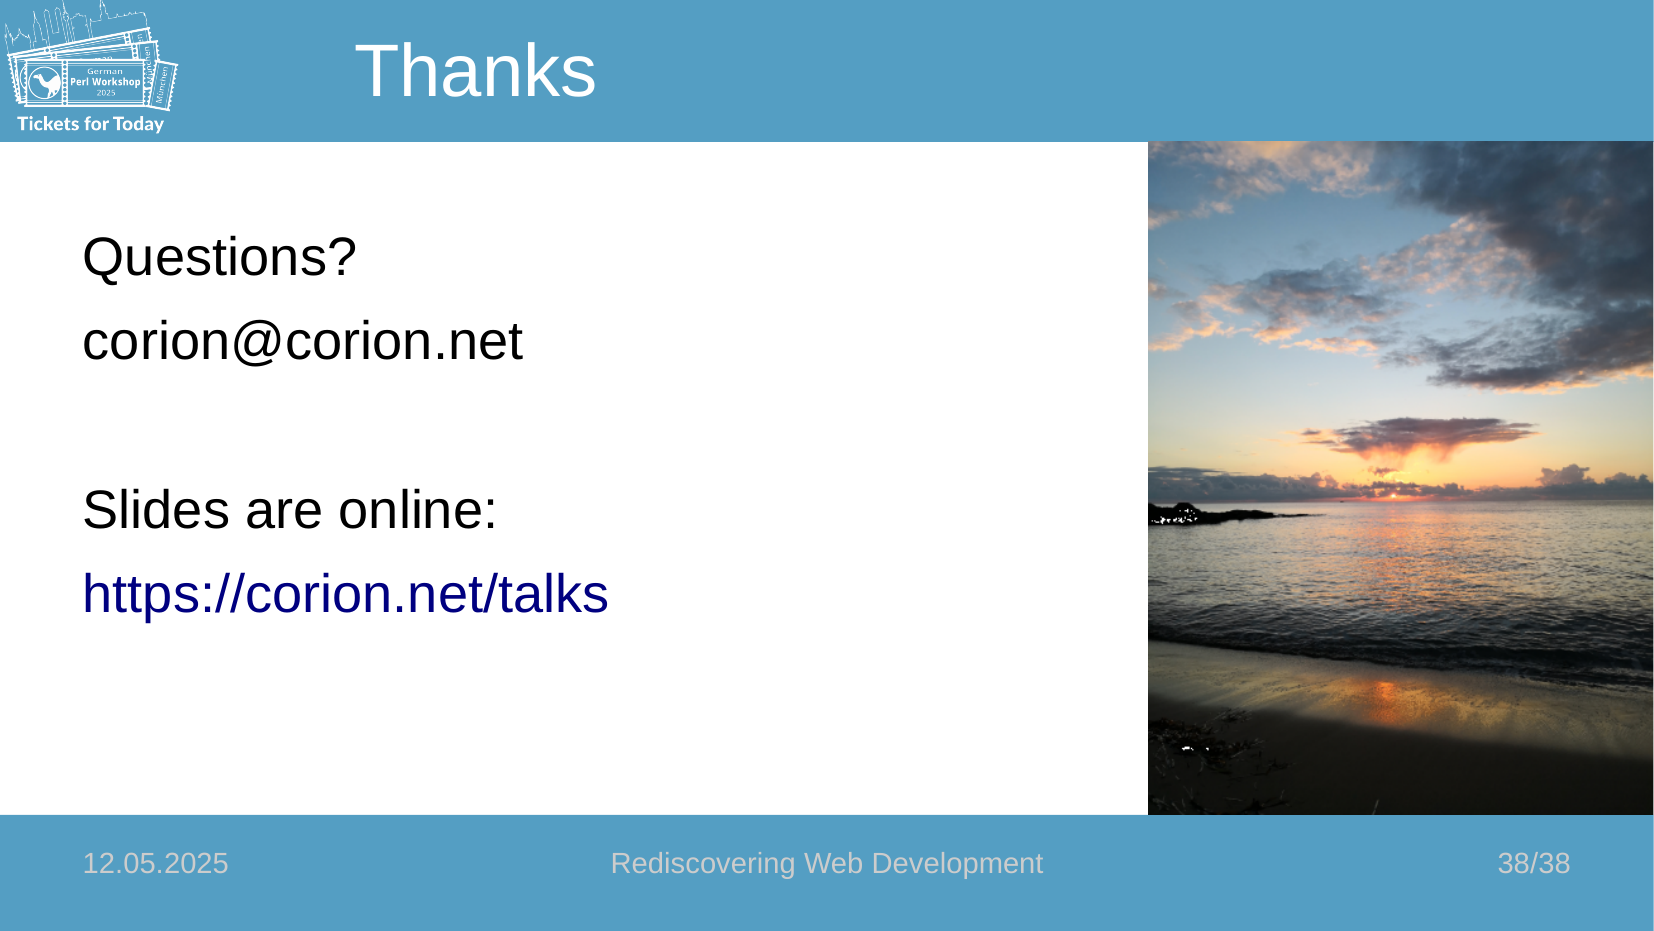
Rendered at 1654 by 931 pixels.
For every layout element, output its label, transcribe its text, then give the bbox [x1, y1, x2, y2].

list Questions? corion@corion.net Slides are online: https://corion.net/talks [82, 141, 809, 815]
picture [3, 0, 180, 154]
picture [1148, 141, 1654, 815]
title Thanks [354, 5, 1654, 136]
